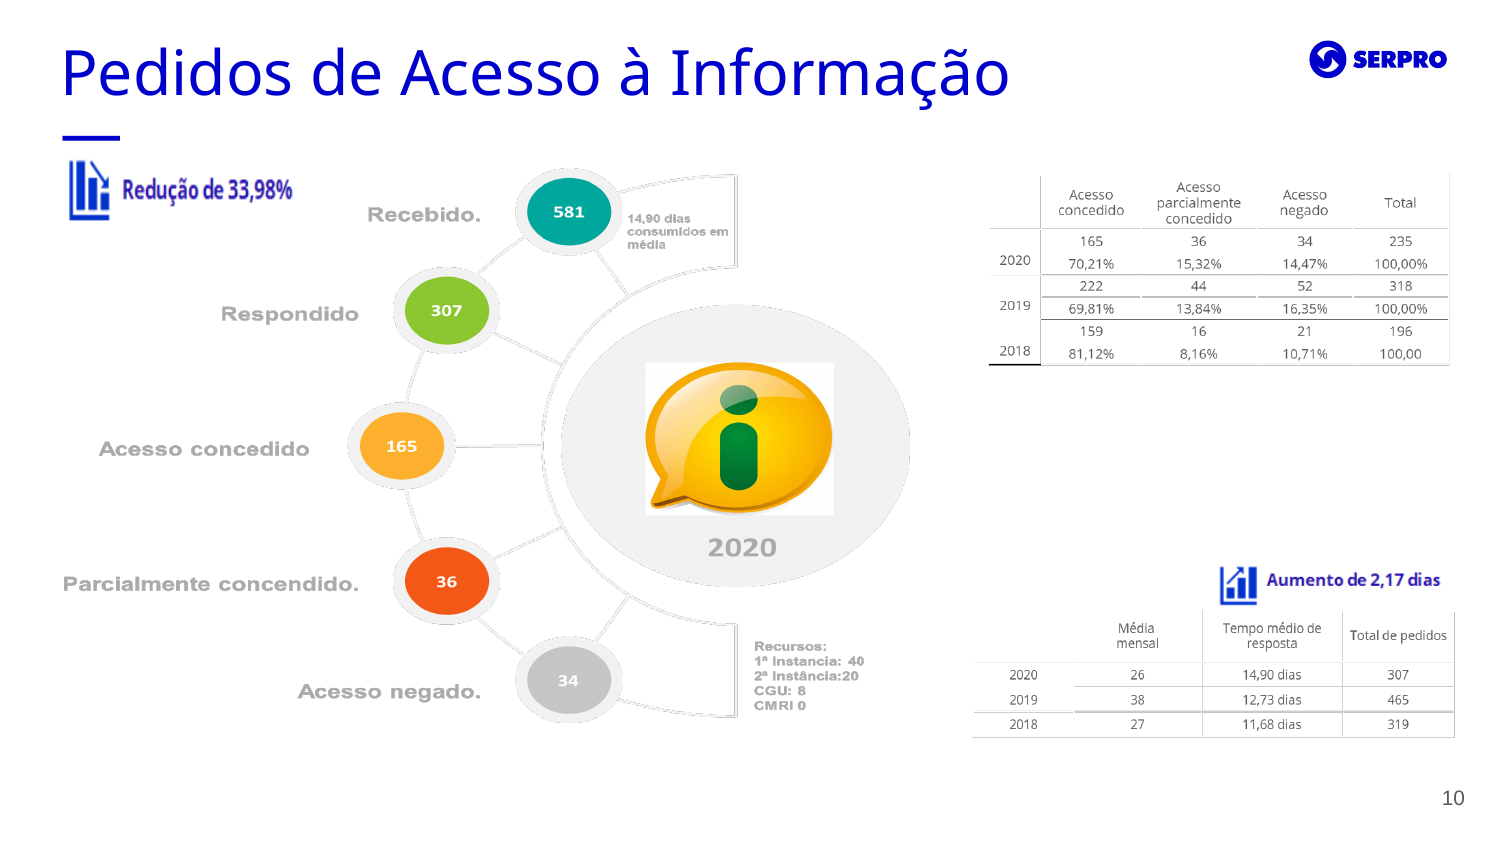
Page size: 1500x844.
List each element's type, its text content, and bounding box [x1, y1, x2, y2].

picture [0, 150, 910, 723]
picture [1306, 37, 1450, 82]
slide_number <número> [1389, 764, 1480, 830]
picture [988, 174, 1450, 369]
title Pedidos de Acesso à Informação — [45, 32, 1191, 129]
picture [972, 560, 1469, 740]
